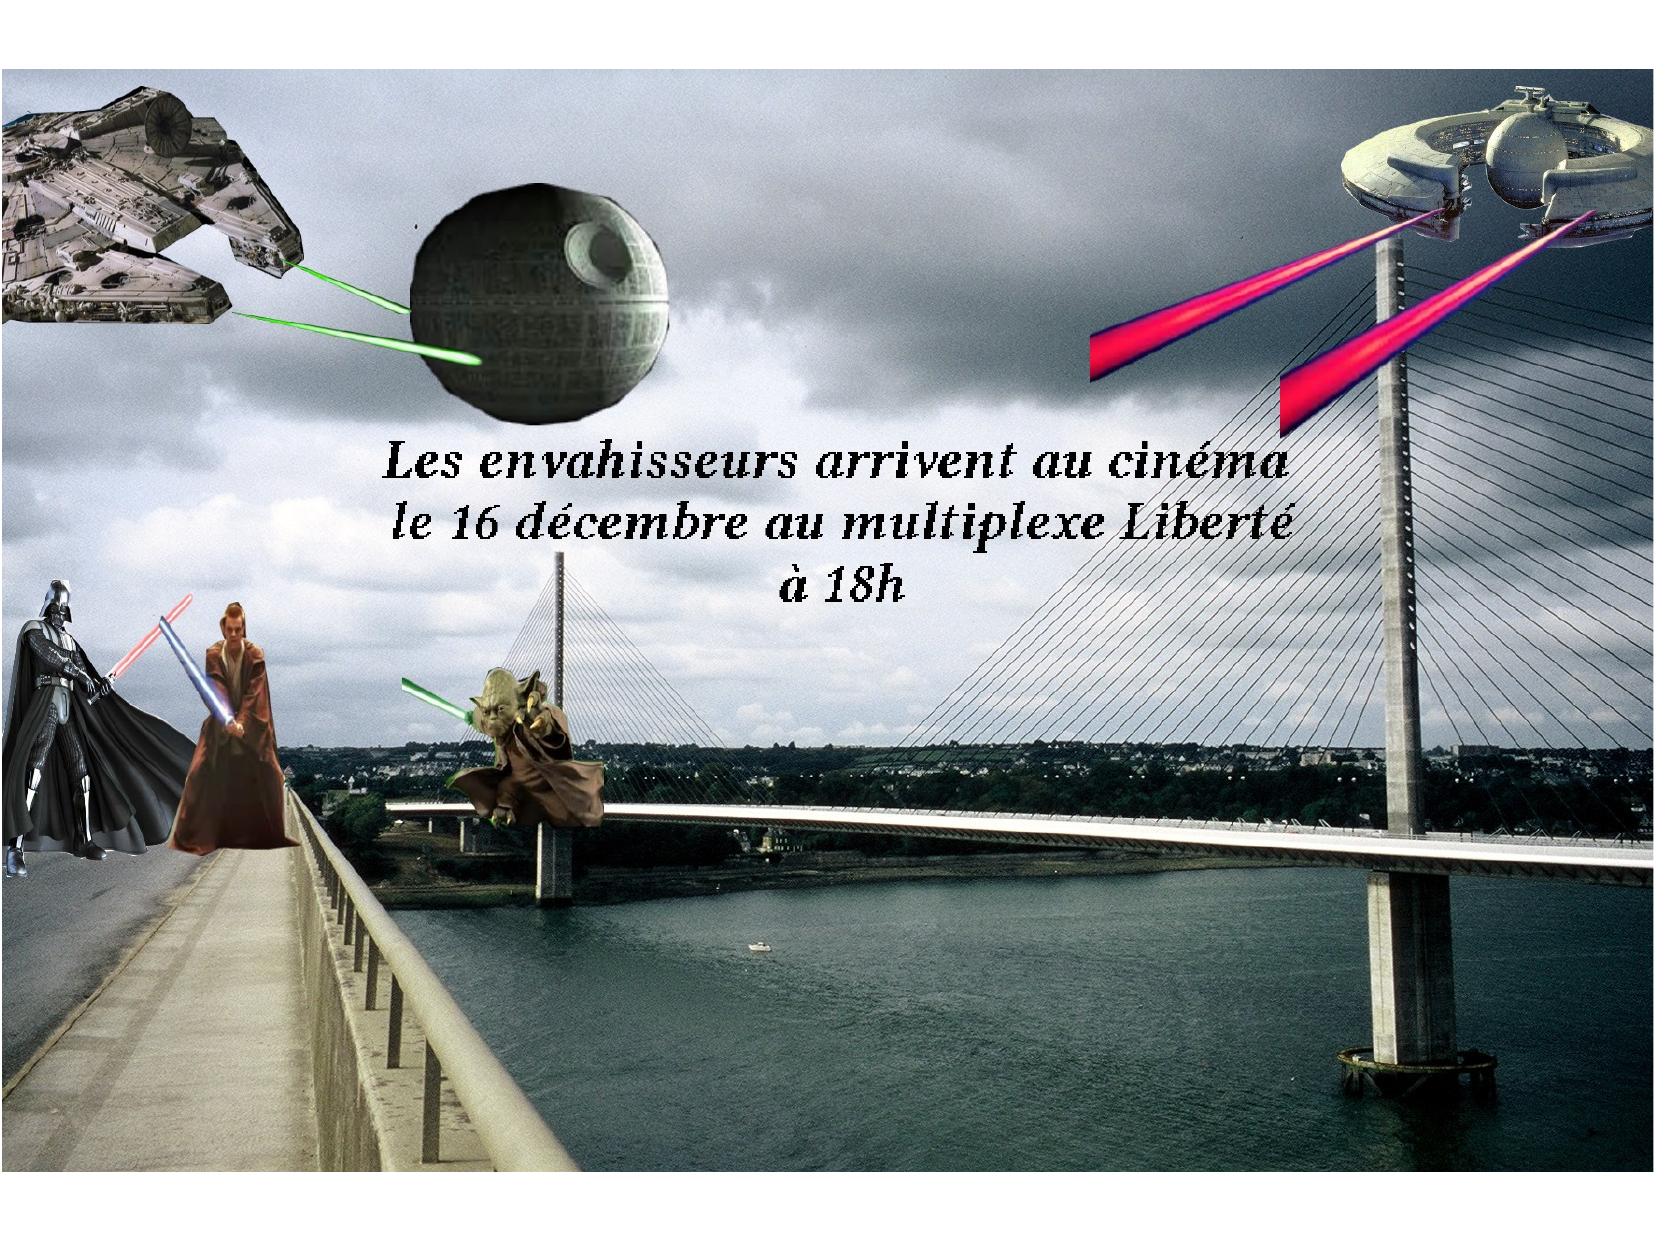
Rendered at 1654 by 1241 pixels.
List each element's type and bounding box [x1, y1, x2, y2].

picture [2, 69, 1654, 1172]
